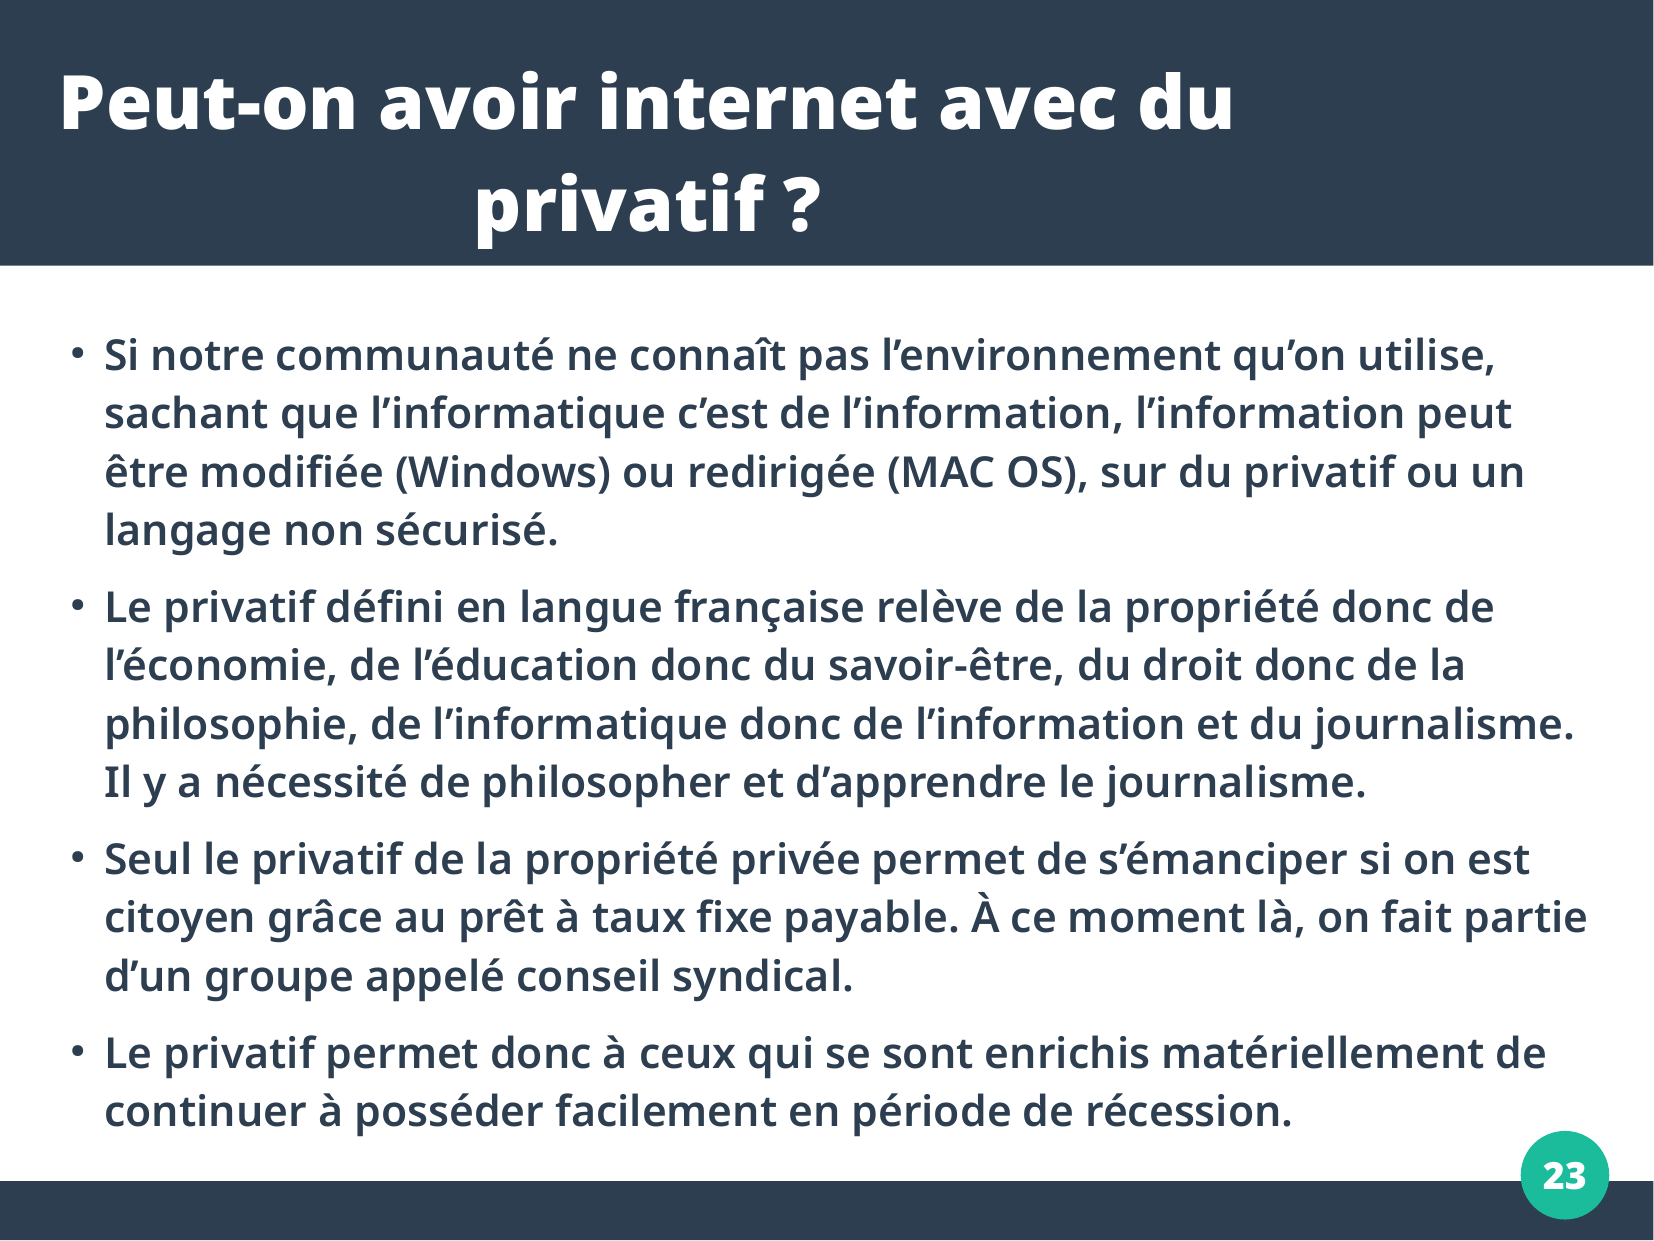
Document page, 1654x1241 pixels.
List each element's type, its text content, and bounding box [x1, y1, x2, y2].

title Peut-on avoir internet avec du privatif ? [59, 49, 1595, 207]
list Si notre communauté ne connaît pas l’environnement qu’on utilise, sachant que l’informatique c’est de l’information, l’information peut être modifiée (Windows) ou redirigée (MAC OS), sur du privatif ou un langage non sécurisé. Le privatif défini en langue française relève de la propriété donc de l’économie, de l’éducation donc du savoir-être, du droit donc de la philosophie, de l’informatique donc de l’information et du journalisme. Il y a nécessité de philosopher et d’apprendre le journalisme. Seul le privatif de la propriété privée permet de s’émanciper si on est citoyen grâce au prêt à taux fixe payable. À ce moment là, on fait partie d’un groupe appelé conseil syndical. Le privatif permet donc à ceux qui se sont enrichis matériellement de continuer à posséder facilement en période de récession. [59, 324, 1595, 1152]
